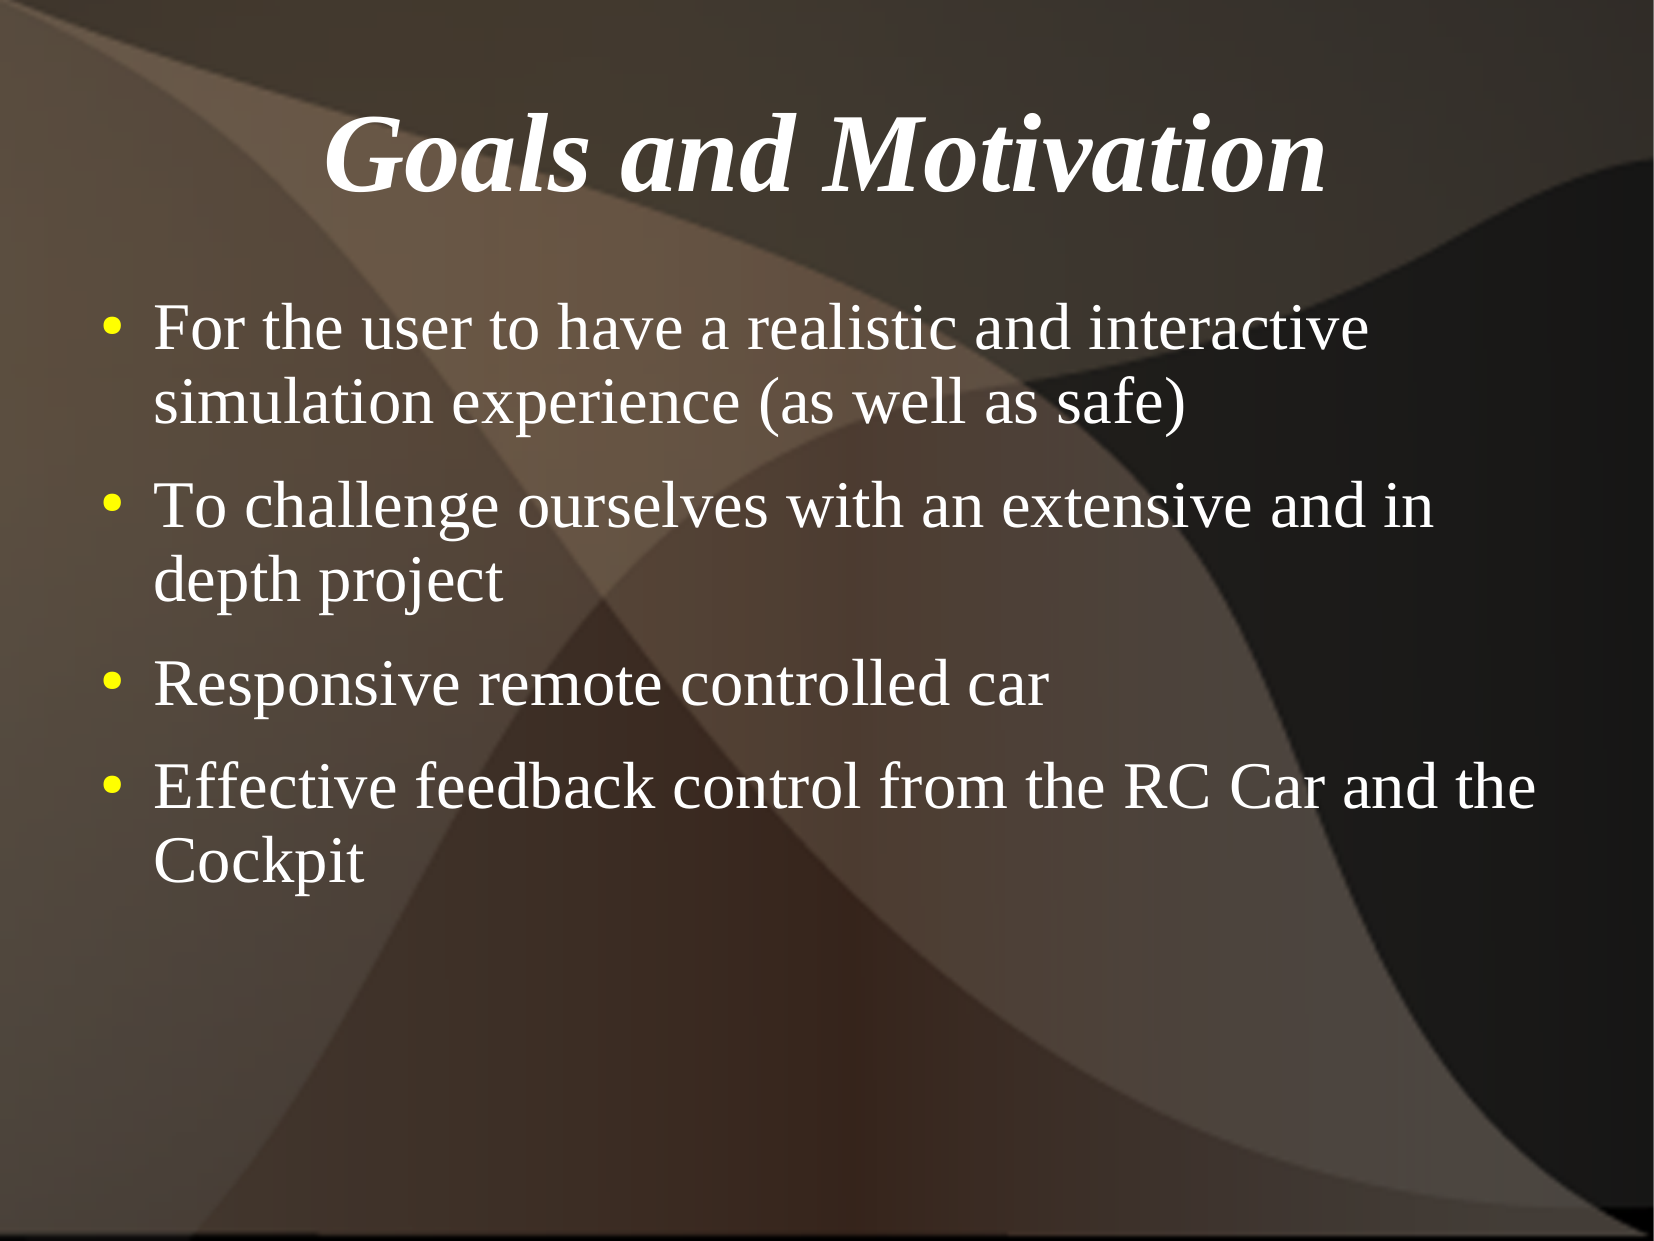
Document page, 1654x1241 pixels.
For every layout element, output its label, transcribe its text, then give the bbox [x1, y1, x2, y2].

list For the user to have a realistic and interactive simulation experience (as well as safe) To challenge ourselves with an extensive and in depth project Responsive remote controlled car Effective feedback control from the RC Car and the Cockpit [82, 290, 1571, 1109]
picture [0, 0, 1654, 1241]
title Goals and Motivation [82, 49, 1571, 257]
